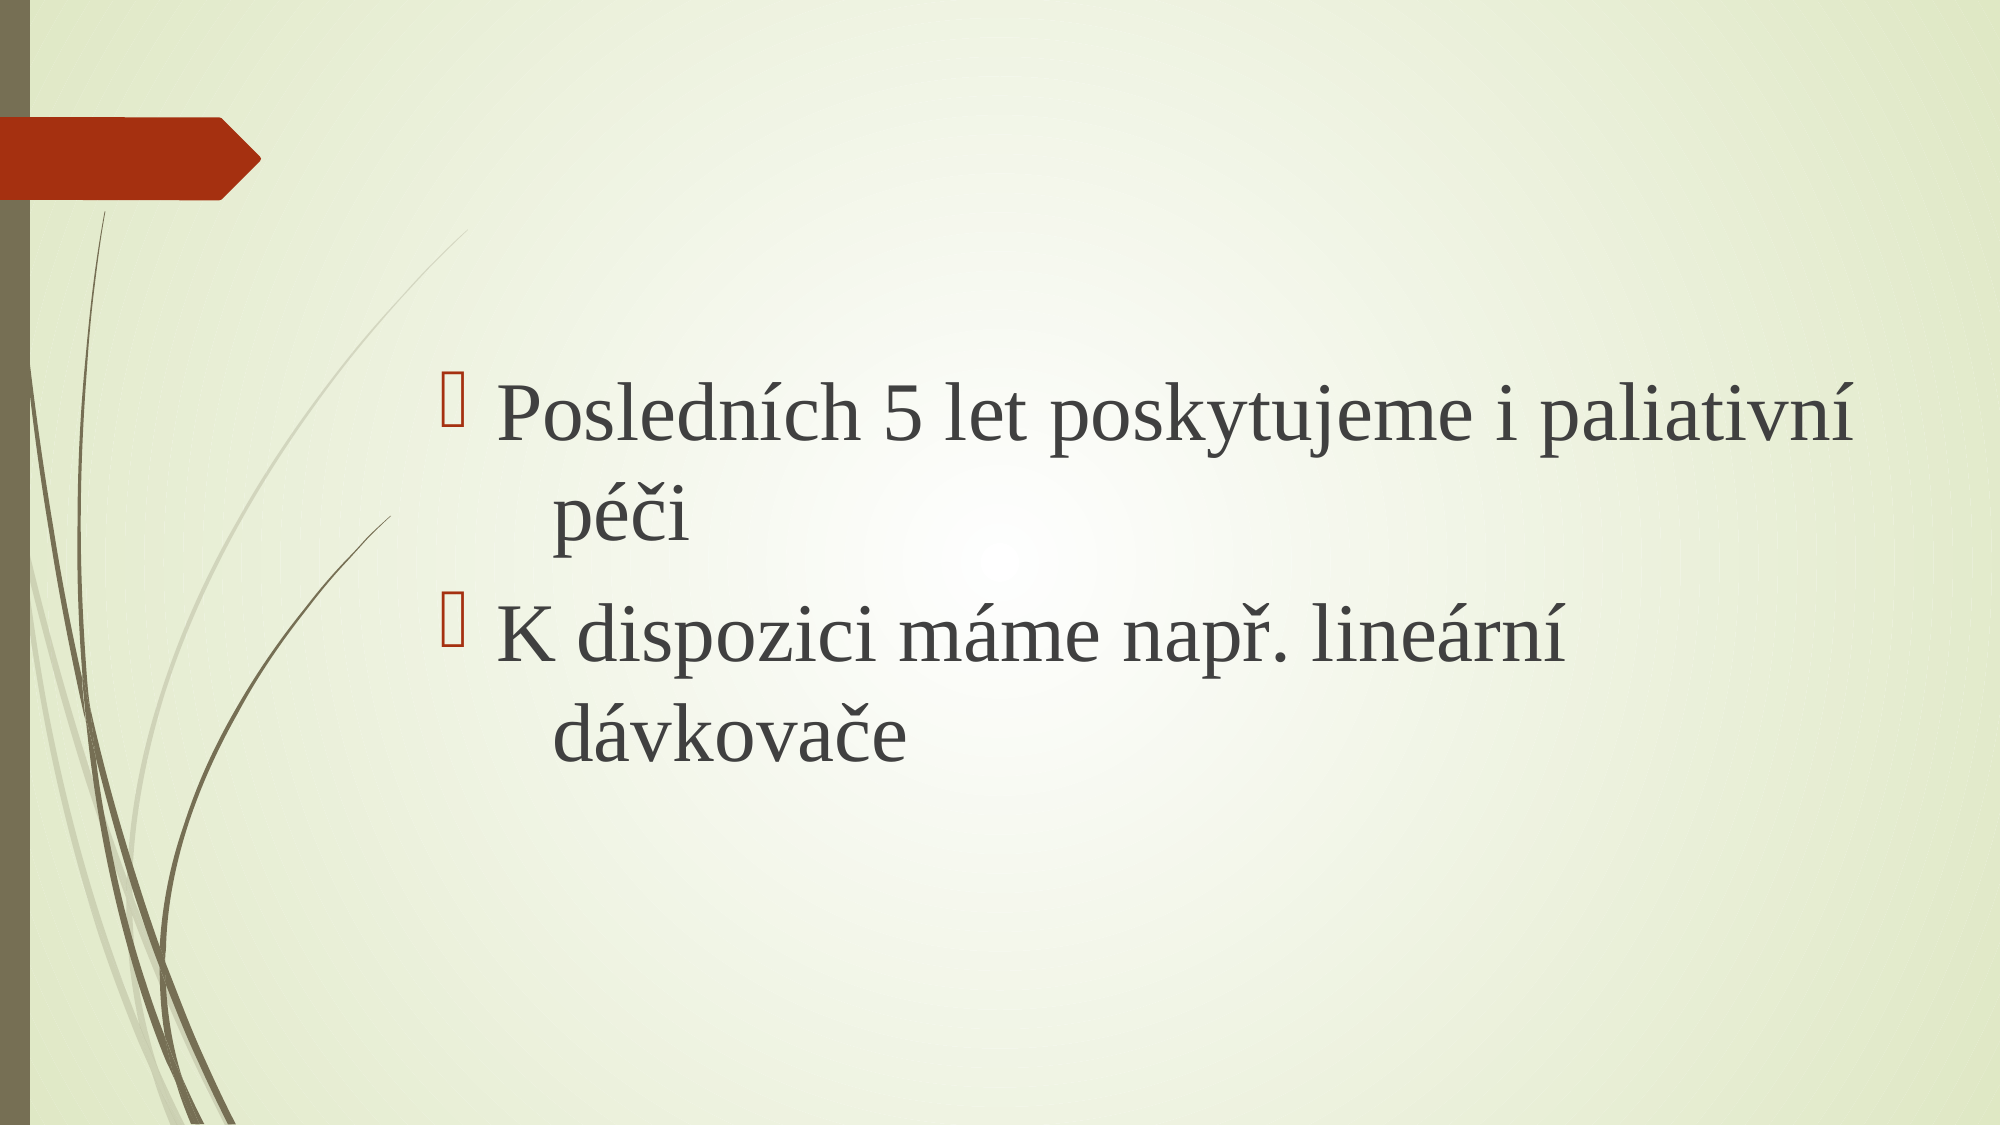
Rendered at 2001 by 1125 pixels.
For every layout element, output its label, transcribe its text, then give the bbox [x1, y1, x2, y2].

list Posledních 5 let poskytujeme i paliativní péči K dispozici máme např. lineární dávkovače [424, 350, 1888, 970]
